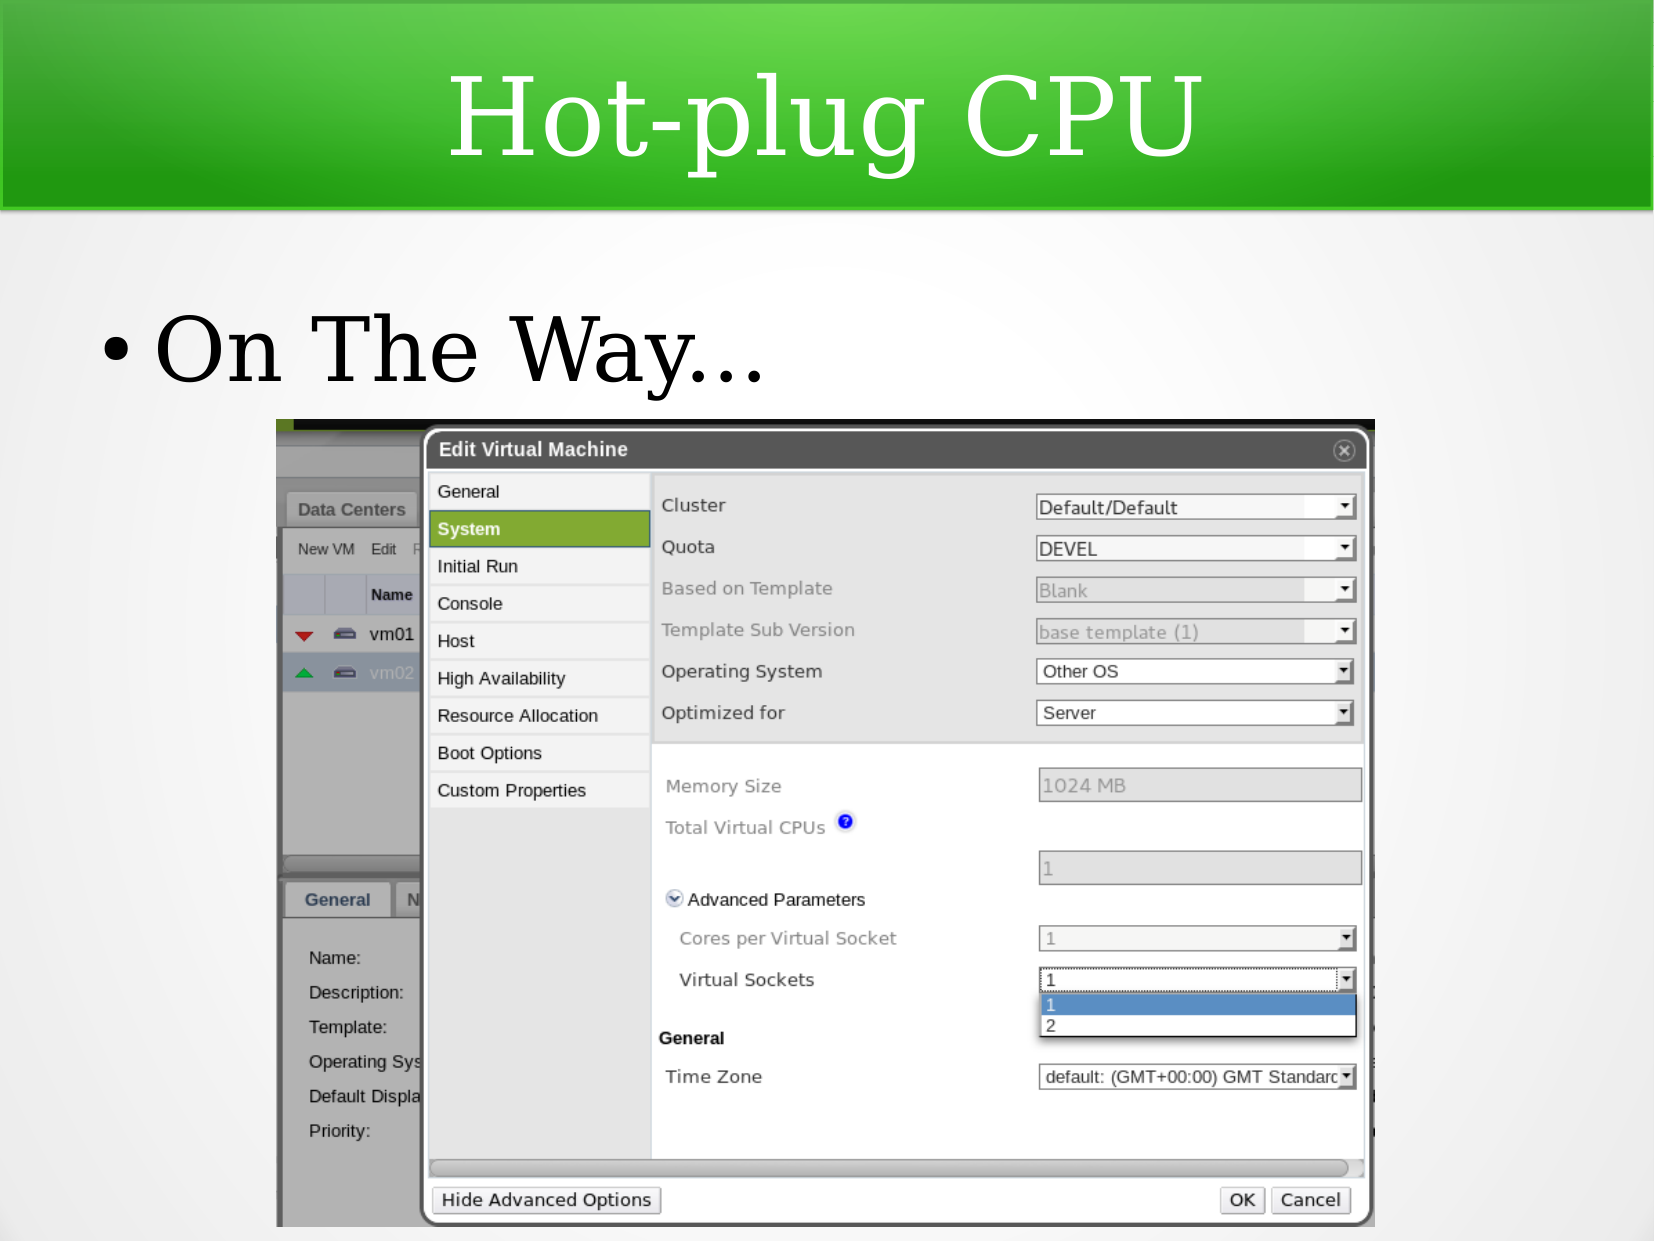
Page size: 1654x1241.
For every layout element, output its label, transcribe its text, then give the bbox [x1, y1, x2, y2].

title Hot-plug CPU [82, 47, 1571, 189]
list On The Way... [82, 299, 1571, 1019]
picture [276, 419, 1375, 1228]
